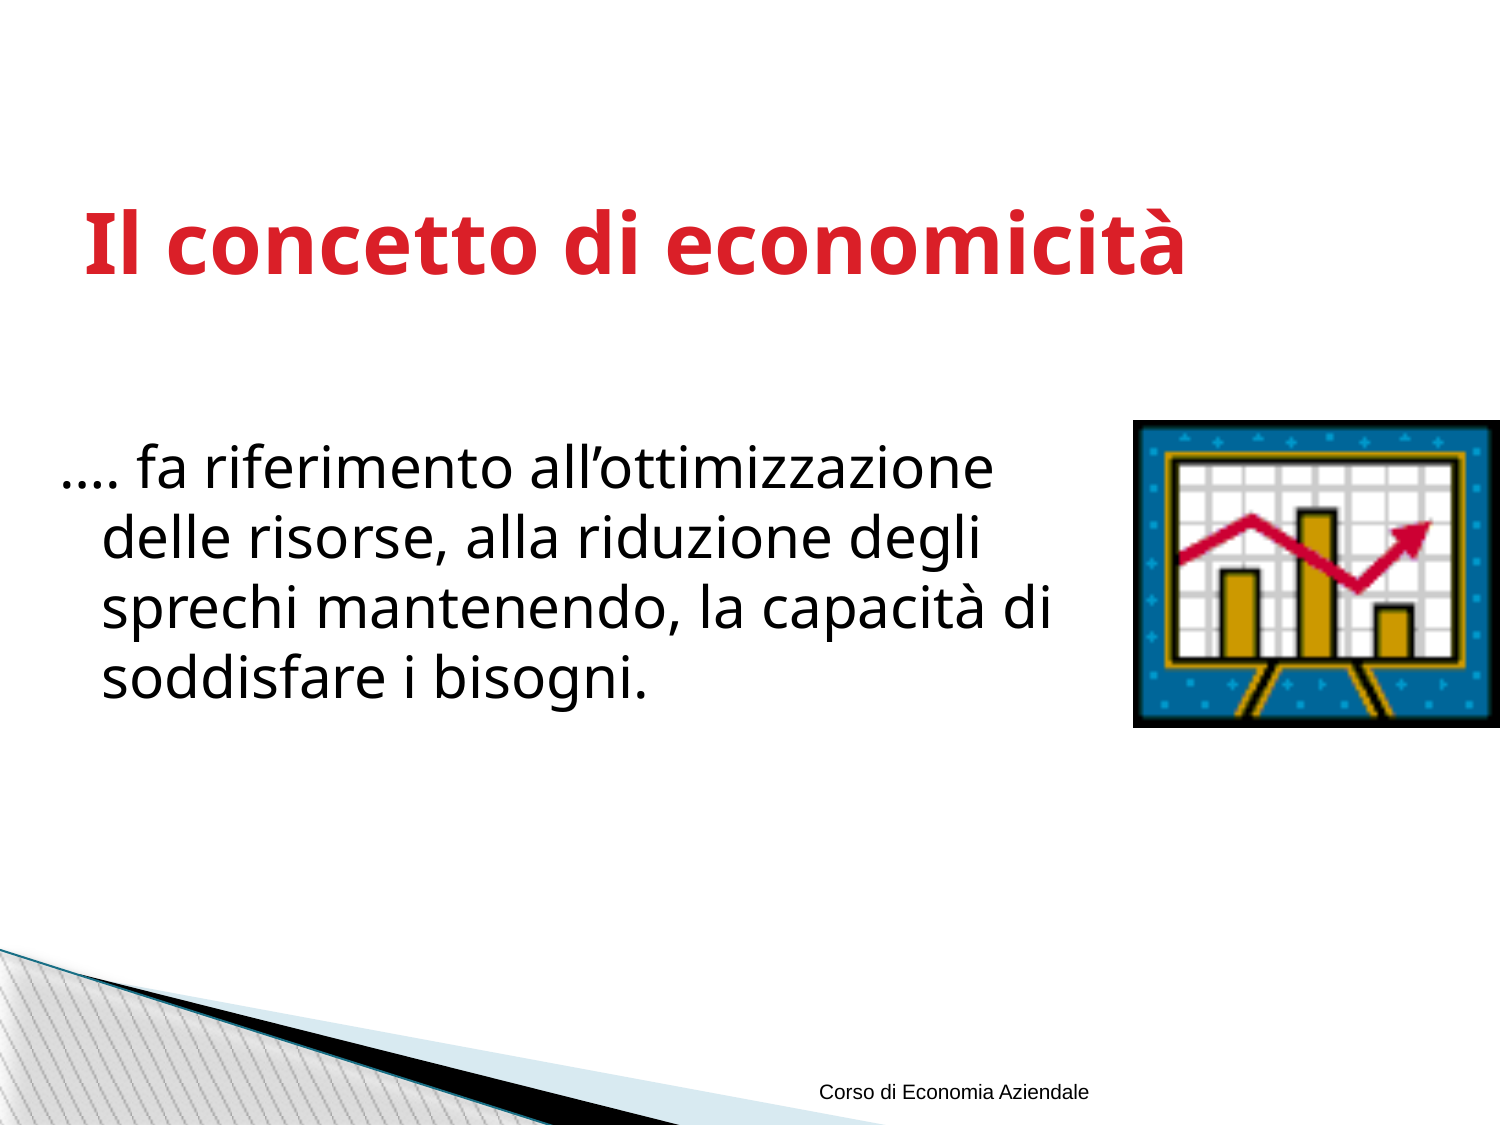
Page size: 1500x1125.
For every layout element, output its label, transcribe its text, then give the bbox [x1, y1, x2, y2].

subtitle …. fa riferimento all’ottimizzazione delle risorse, alla riduzione degli sprechi mantenendo, la capacità di soddisfare i bisogni. [41, 361, 1128, 799]
title Il concetto di economicità [0, 90, 1275, 390]
footer Corso di Economia Aziendale [718, 1051, 1105, 1112]
picture [1133, 420, 1500, 728]
